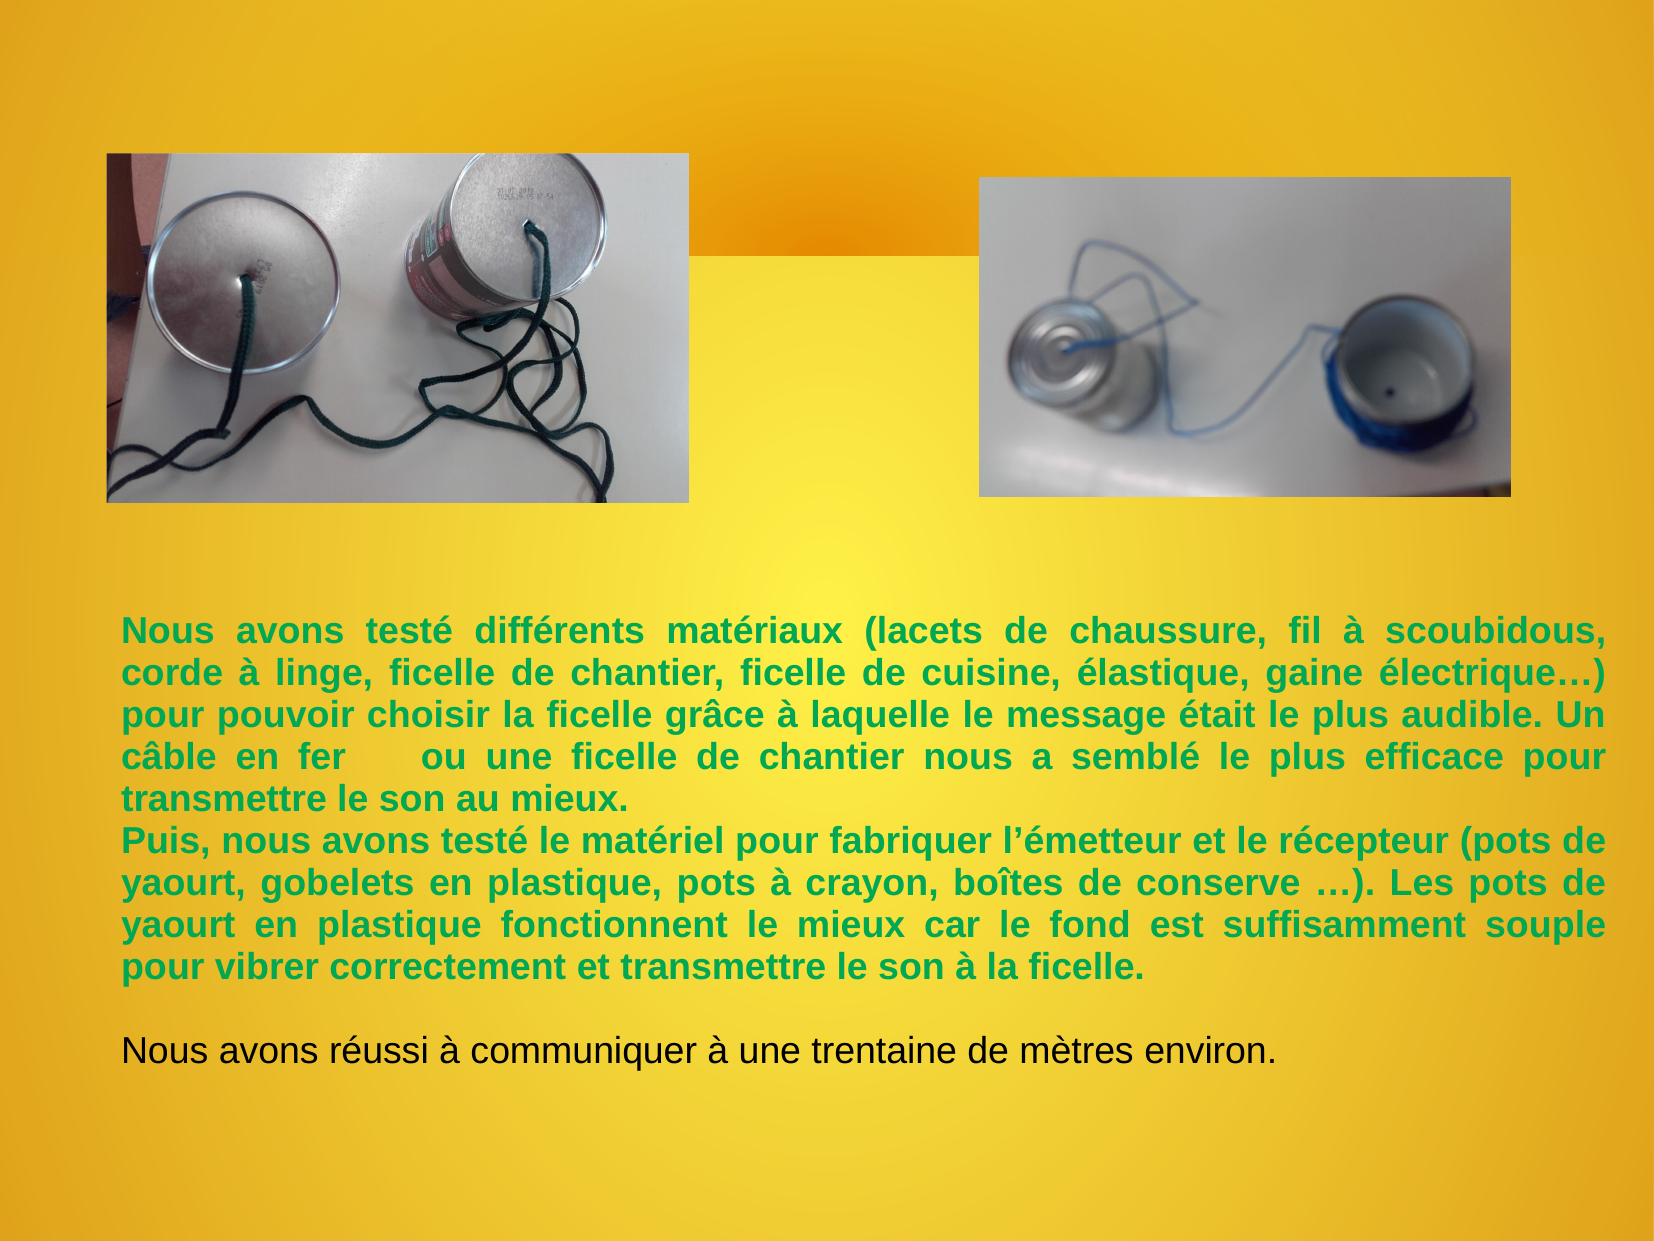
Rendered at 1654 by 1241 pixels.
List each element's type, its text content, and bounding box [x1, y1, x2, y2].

picture [979, 177, 1511, 497]
picture [106, 153, 689, 503]
text_box Nous avons testé différents matériaux (lacets de chaussure, fil à scoubidous, corde à linge, ficelle de chantier, ficelle de cuisine, élastique, gaine électrique…) pour pouvoir choisir la ficelle grâce à laquelle le message était le plus audible. Un câble en fer ou une ficelle de chantier nous a semblé le plus efficace pour transmettre le son au mieux. Puis, nous avons testé le matériel pour fabriquer l’émetteur et le récepteur (pots de yaourt, gobelets en plastique, pots à crayon, boîtes de conserve …). Les pots de yaourt en plastique fonctionnent le mieux car le fond est suffisamment souple pour vibrer correctement et transmettre le son à la ficelle. Nous avons réussi à communiquer à une trentaine de mètres environ. [106, 602, 1623, 1097]
